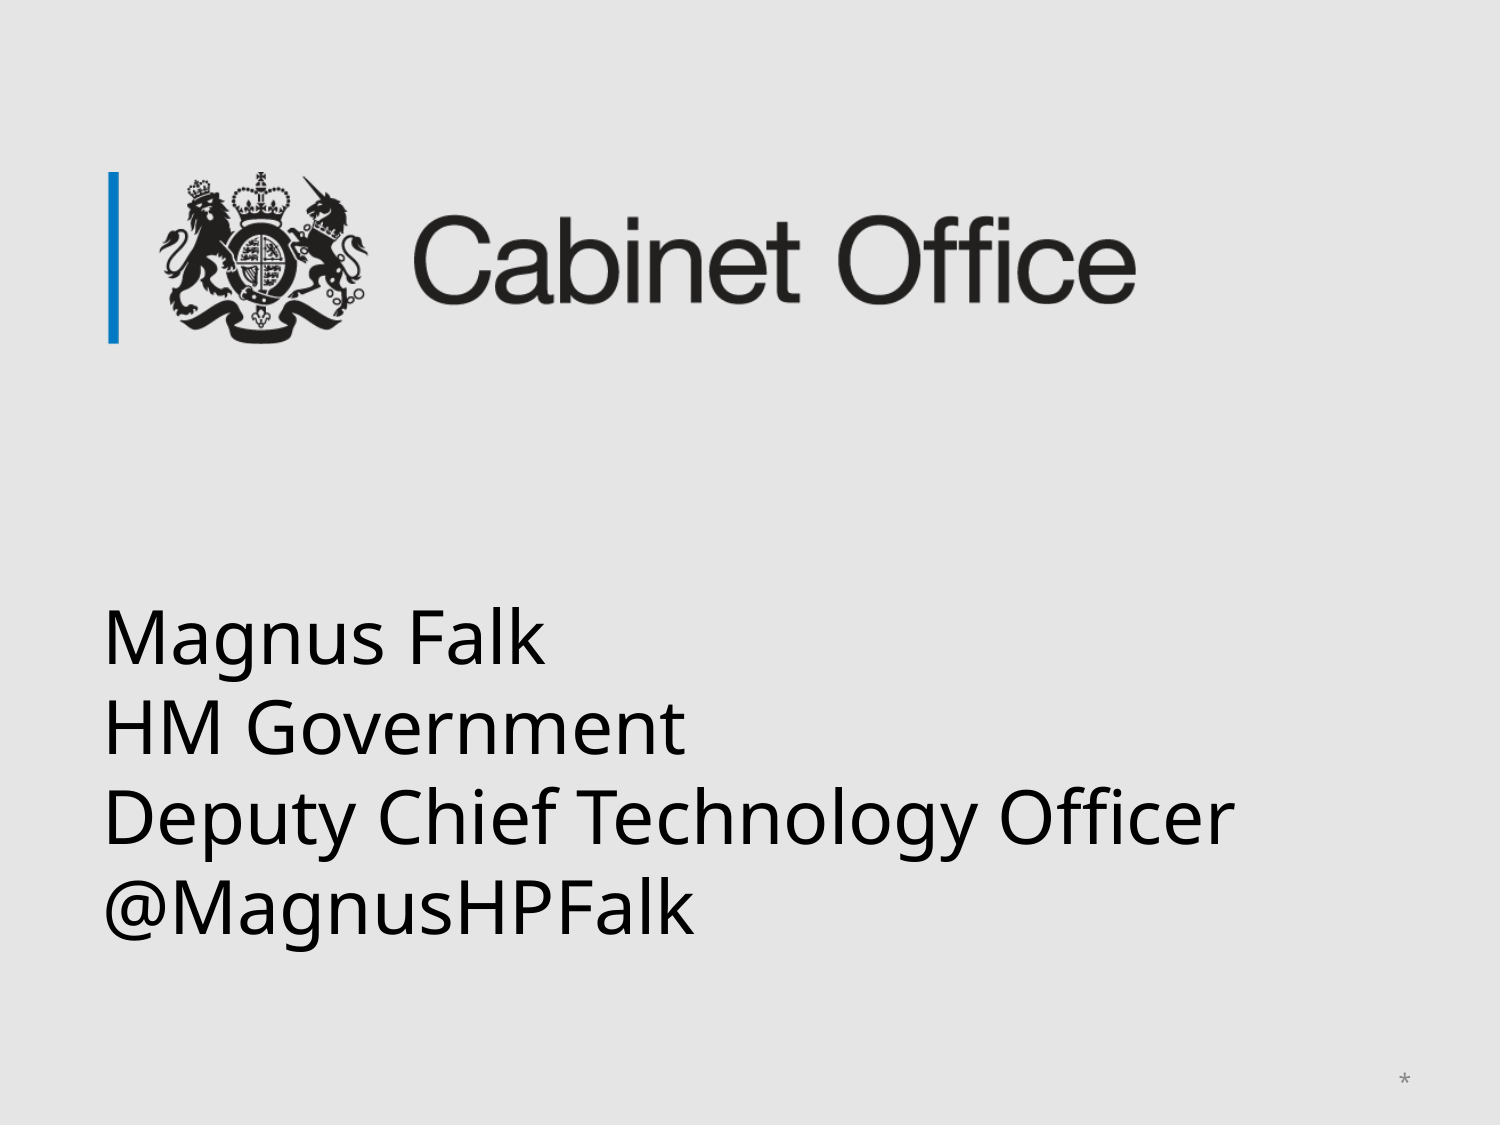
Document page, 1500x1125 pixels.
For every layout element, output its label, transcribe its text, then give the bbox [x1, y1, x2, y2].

title Magnus Falk HM Government Deputy Chief Technology Officer @MagnusHPFalk [95, 429, 1371, 930]
picture [95, 156, 1153, 365]
